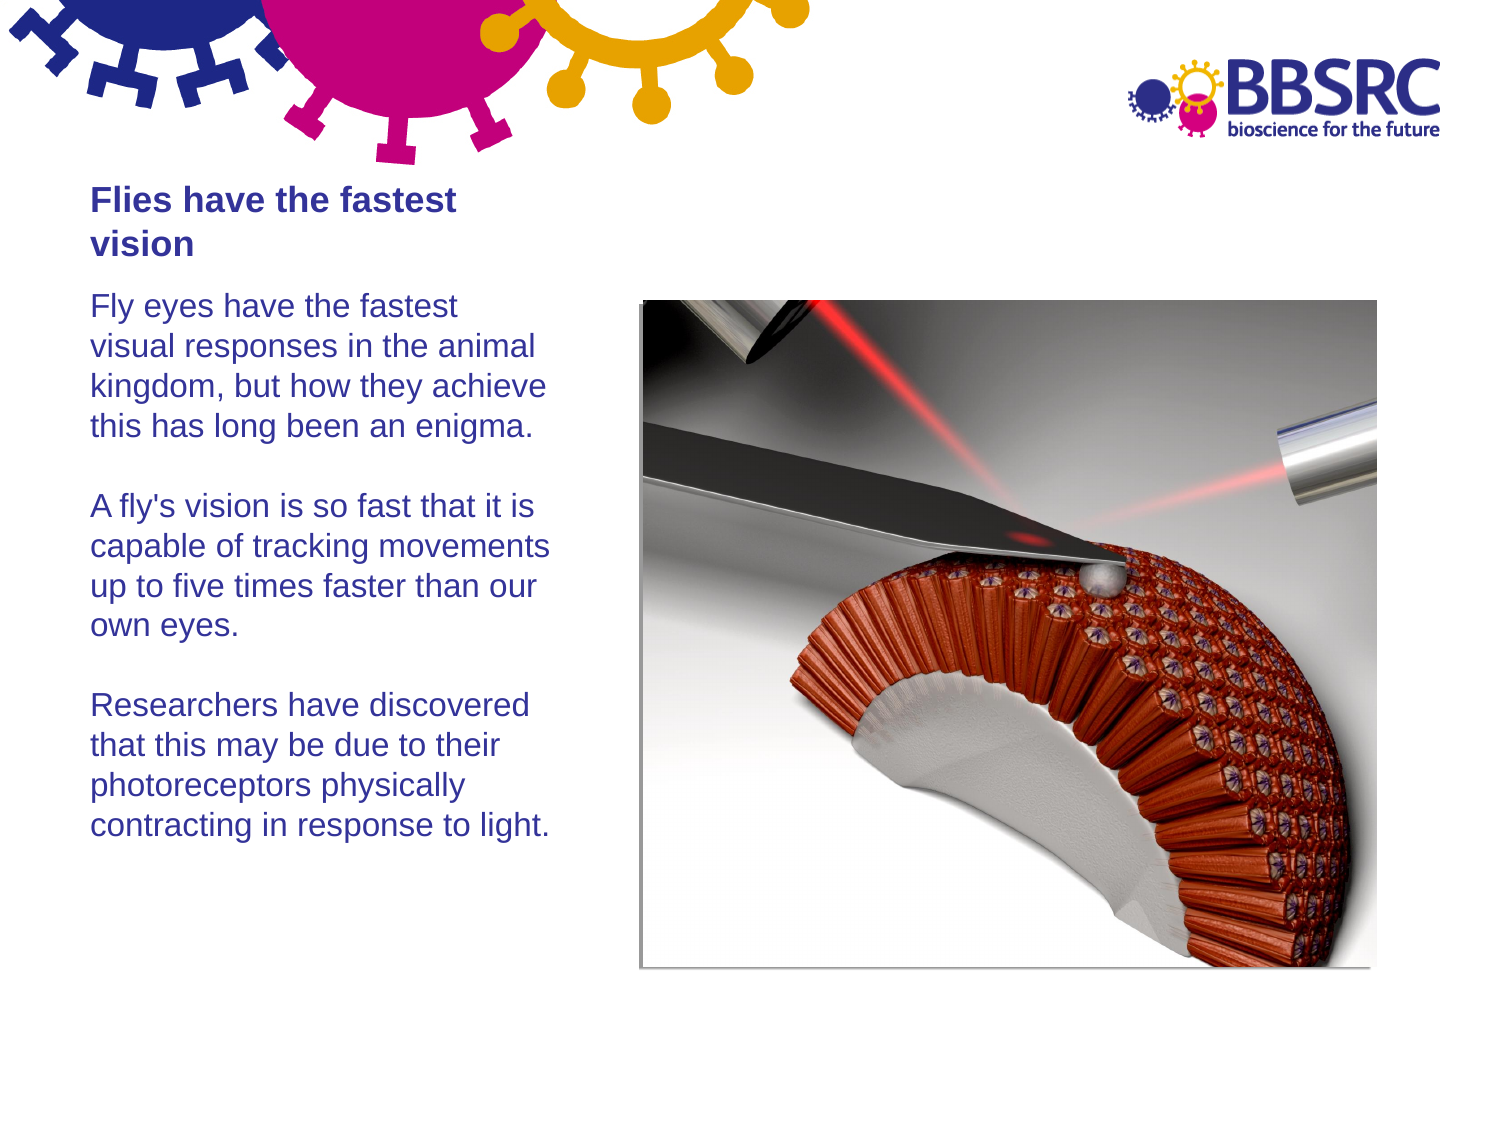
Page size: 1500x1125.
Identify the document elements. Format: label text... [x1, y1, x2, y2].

title Flies have the fastest vision [75, 123, 569, 277]
list Fly eyes have the fastest visual responses in the animal kingdom, but how they achieve this has long been an enigma. A fly's vision is so fast that it is capable of tracking movements up to five times faster than our own eyes. Researchers have discovered that this may be due to their photoreceptors physically contracting in response to light. [75, 277, 569, 1047]
picture [643, 300, 1377, 967]
